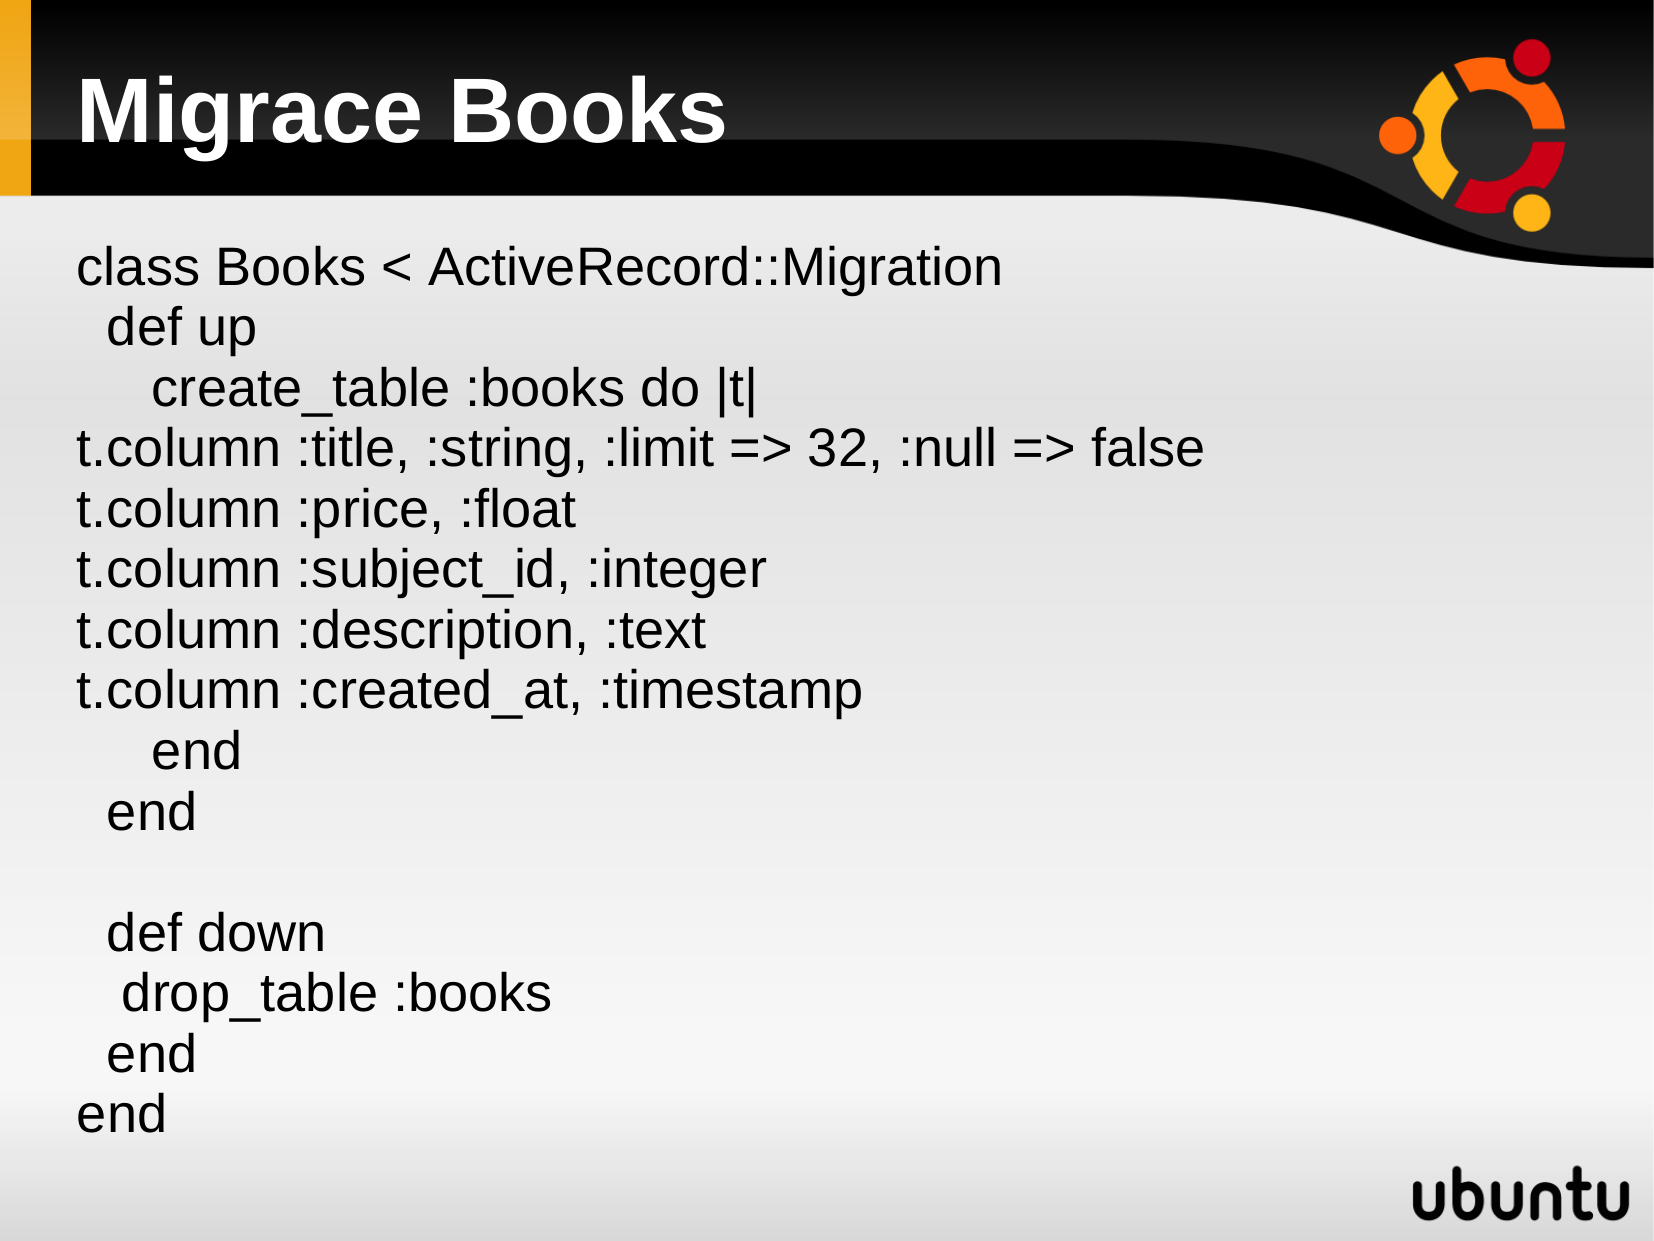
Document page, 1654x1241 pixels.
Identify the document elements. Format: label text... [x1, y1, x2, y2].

picture [0, 0, 1654, 1241]
list class Books < ActiveRecord::Migration def up create_table :books do |t| t.column :title, :string, :limit => 32, :null => false t.column :price, :float t.column :subject_id, :integer t.column :description, :text t.column :created_at, :timestamp end end def down drop_table :books end end [76, 236, 1565, 1145]
title Migrace Books [76, 14, 1565, 207]
